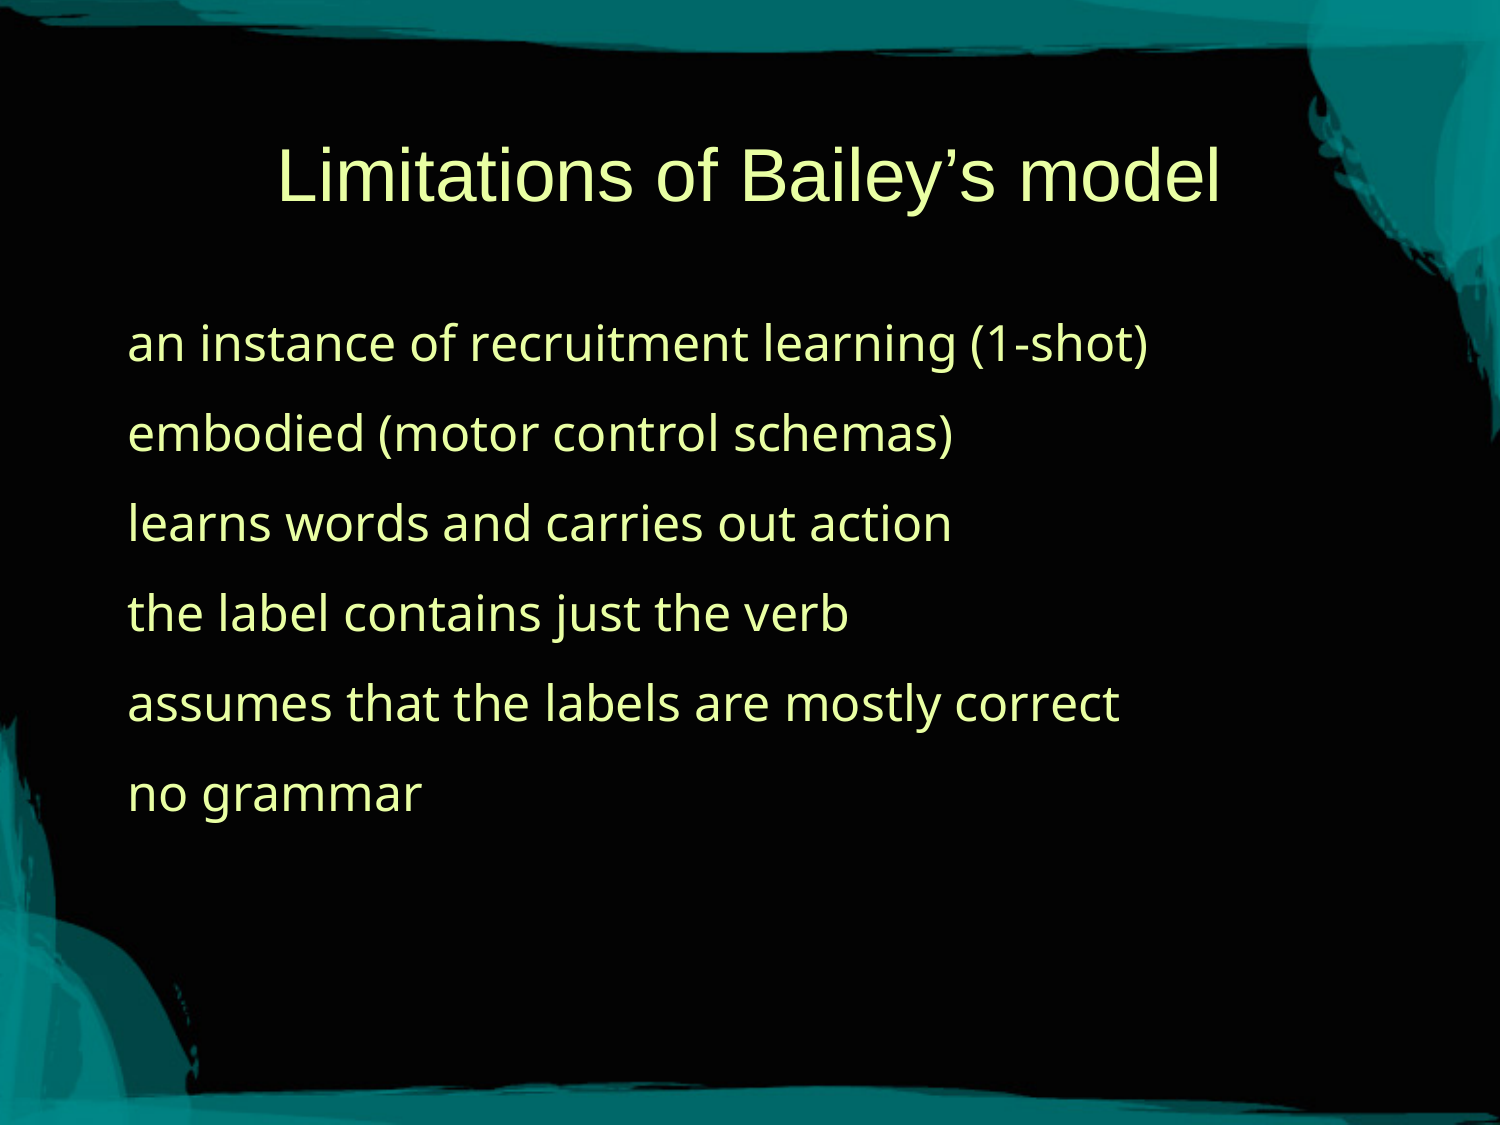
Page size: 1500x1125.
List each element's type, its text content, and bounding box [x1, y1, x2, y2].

list an instance of recruitment learning (1-shot) embodied (motor control schemas) learns words and carries out action the label contains just the verb assumes that the labels are mostly correct no grammar [112, 299, 1388, 1000]
picture [0, 0, 1500, 1125]
title Limitations of Bailey’s model [112, 87, 1388, 263]
